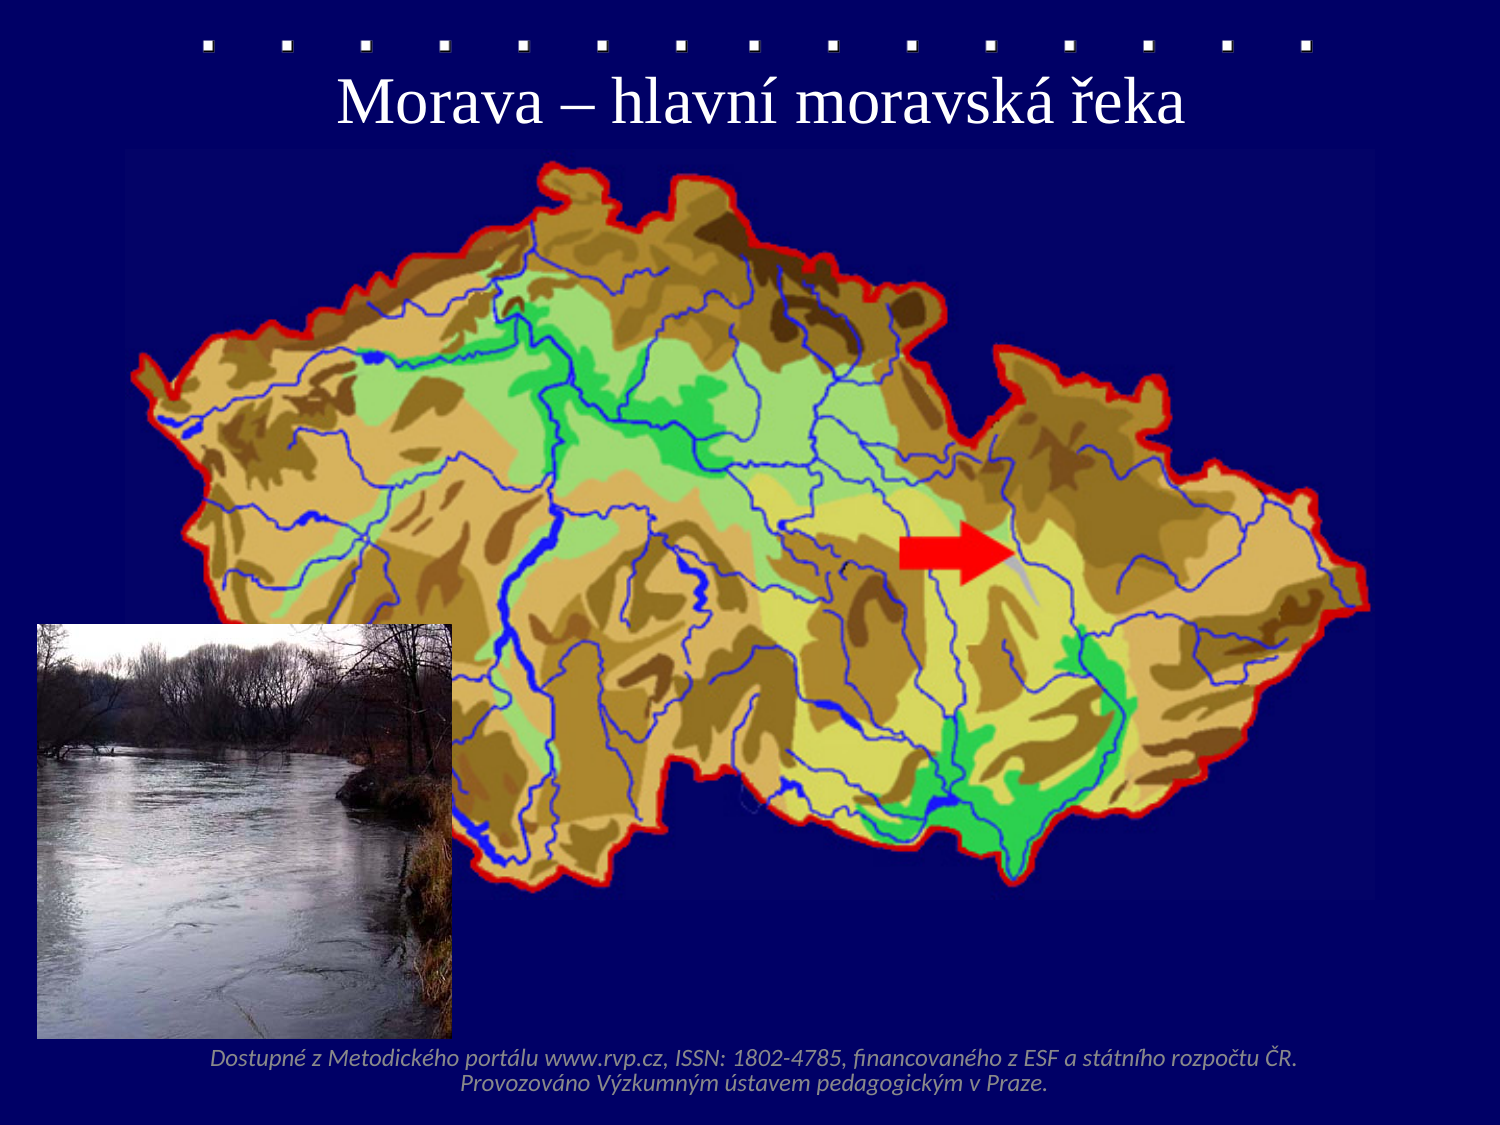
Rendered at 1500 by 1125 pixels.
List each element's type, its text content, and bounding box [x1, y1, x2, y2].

text_box Morava – hlavní moravská řeka [212, 62, 1313, 150]
picture [200, 37, 1326, 57]
picture [37, 149, 1375, 1039]
